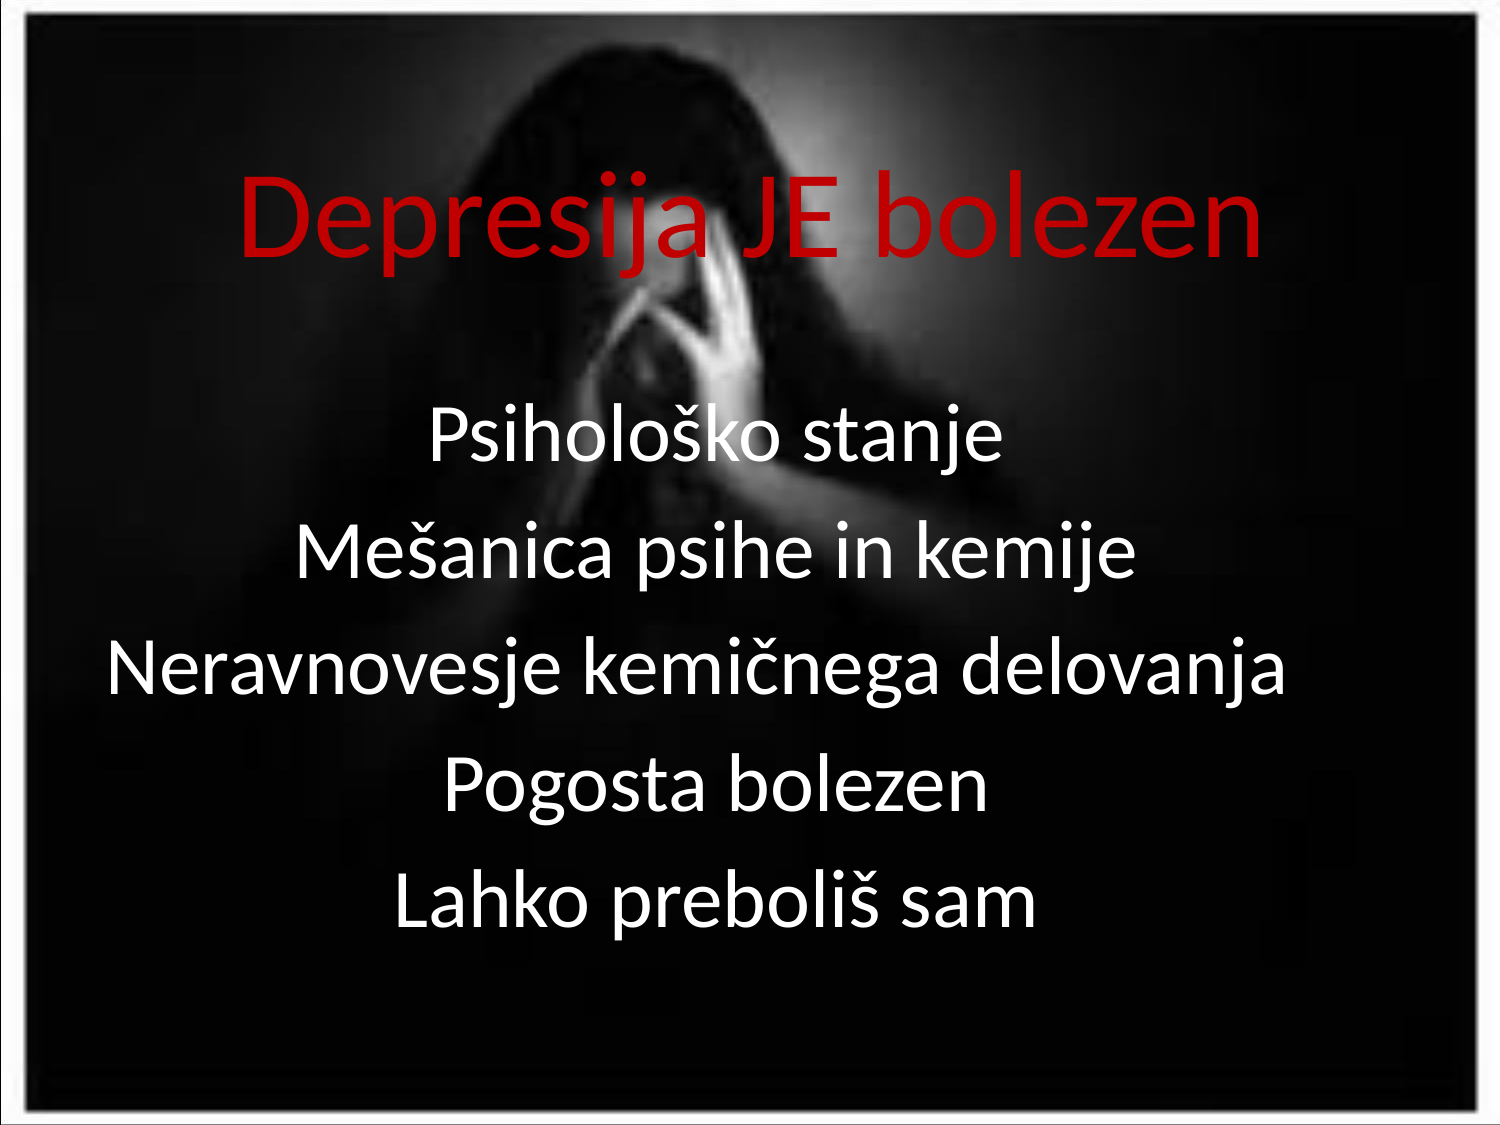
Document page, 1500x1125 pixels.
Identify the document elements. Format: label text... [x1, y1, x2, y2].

picture [0, 0, 1500, 1125]
list Psihološko stanje Mešanica psihe in kemije Neravnovesje kemičnega delovanja Pogosta bolezen Lahko preboliš sam [41, 370, 1392, 1125]
title Depresija JE bolezen [76, 113, 1427, 302]
